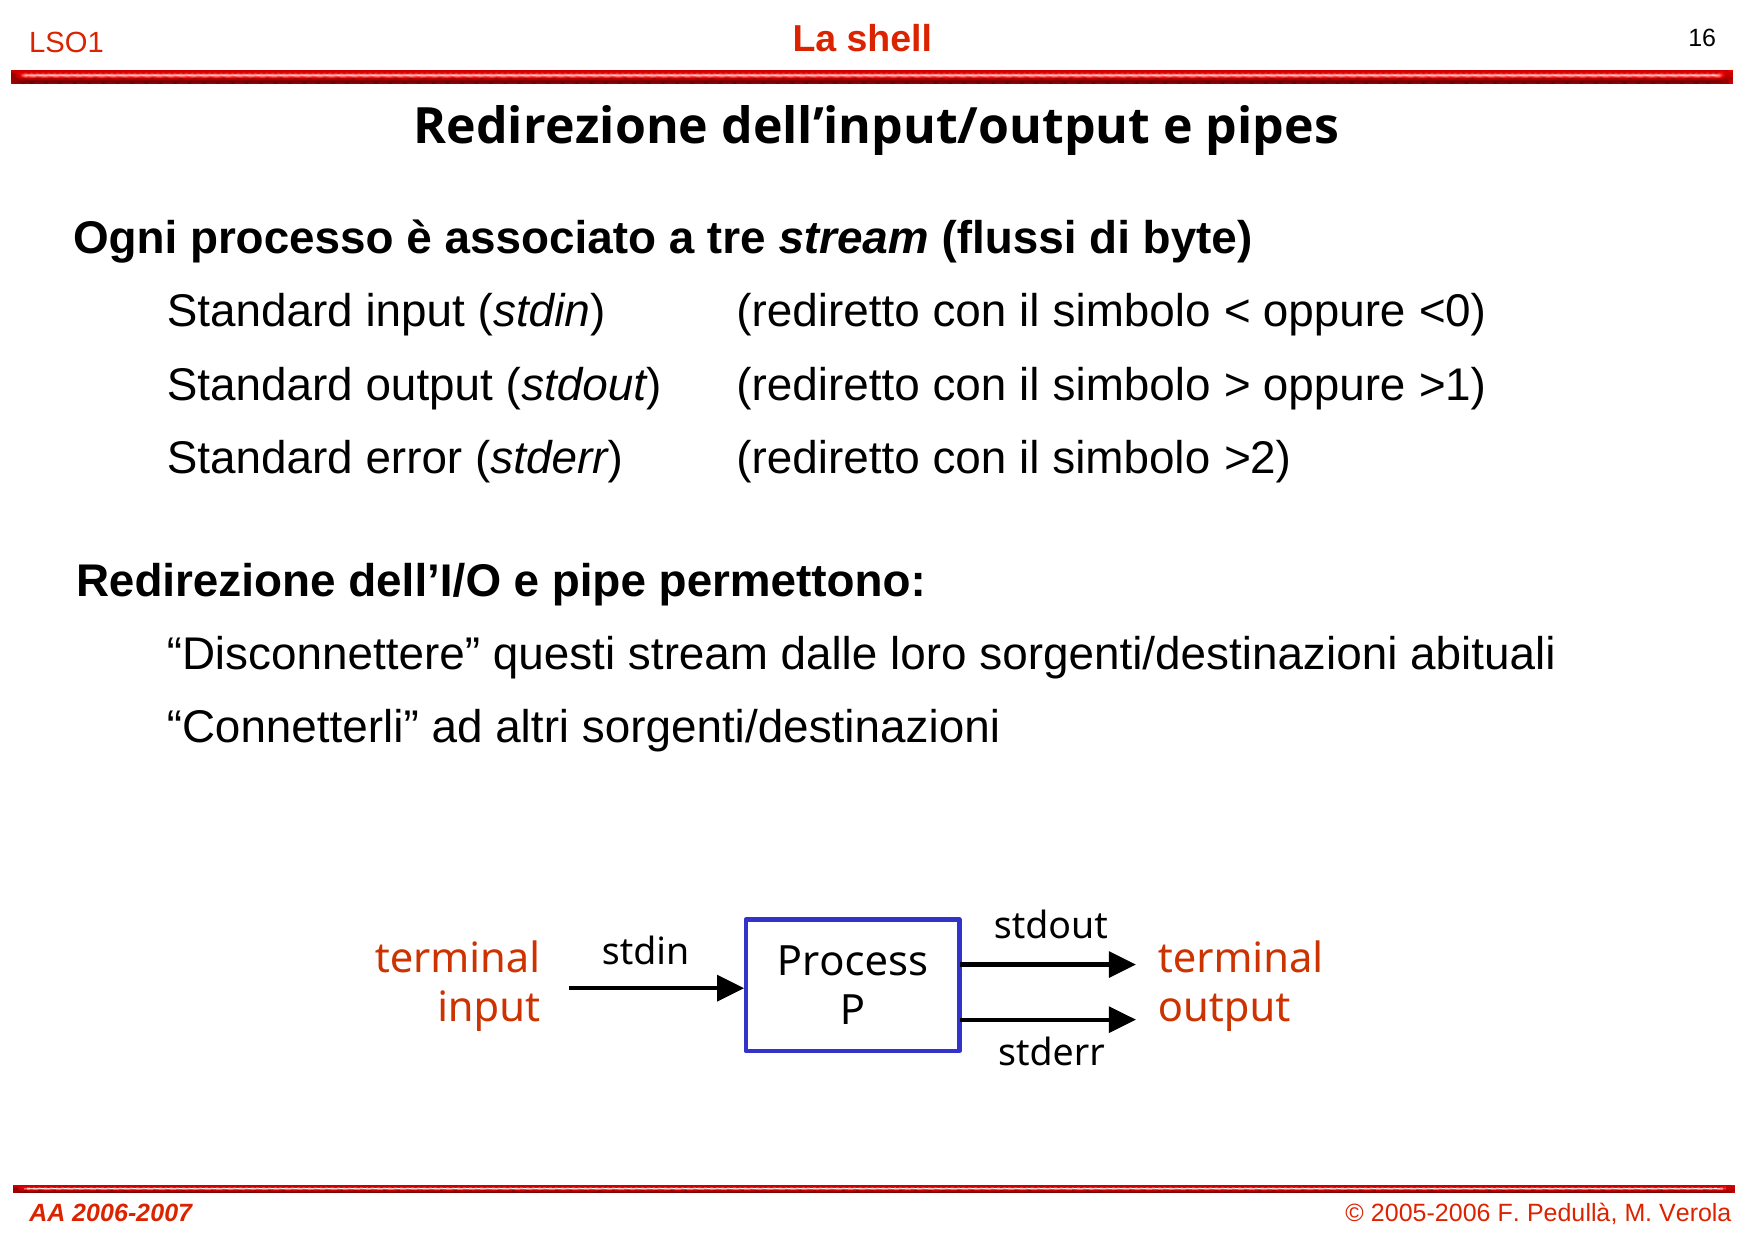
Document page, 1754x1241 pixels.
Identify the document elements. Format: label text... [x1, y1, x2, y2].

text_box stdin [576, 921, 715, 997]
list Ogni processo è associato a tre stream (flussi di byte) Standard input (stdin) (rediretto con il simbolo < oppure <0) Standard output (stdout) (rediretto con il simbolo > oppure >1) Standard error (stderr) (rediretto con il simbolo >2) Redirezione dell’I/O e pipe permettono: “Disconnettere” questi stream dalle loro sorgenti/destinazioni abituali “Connetterli” ad altri sorgenti/destinazioni [58, 200, 1696, 776]
text_box stderr [966, 1022, 1137, 1098]
picture [13, 1185, 1735, 1193]
text_box stdout [965, 895, 1136, 971]
text_box terminal output [1143, 926, 1367, 1062]
title Redirezione dell’input/output e pipes [363, 78, 1390, 174]
text_box Process P [745, 917, 960, 1054]
text_box terminal input [331, 926, 555, 1062]
picture [11, 70, 1733, 84]
